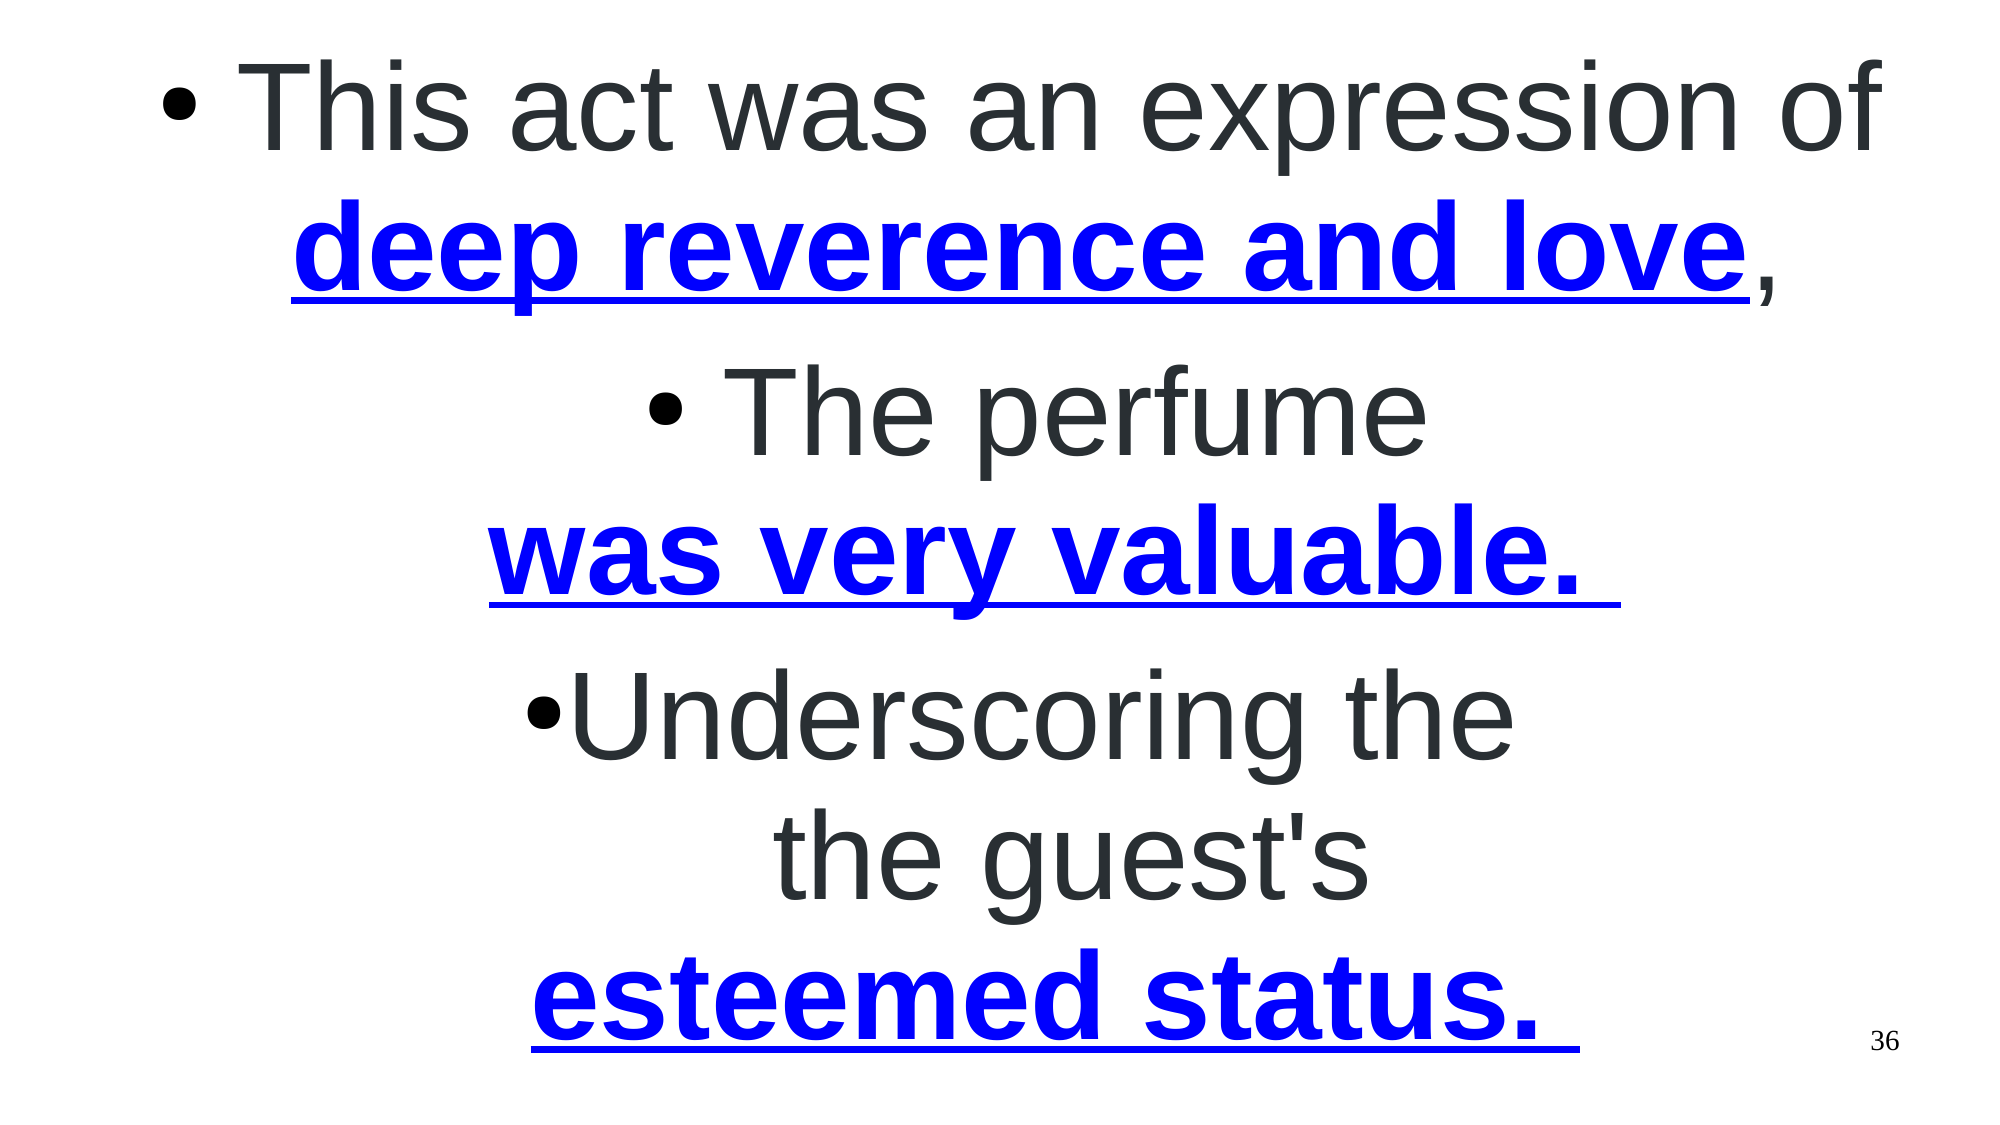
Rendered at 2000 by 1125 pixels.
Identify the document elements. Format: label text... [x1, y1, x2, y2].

list This act was an expression of deep reverence and love, The perfume was very valuable. Underscoring the the guest's esteemed status. [37, 37, 1988, 1088]
